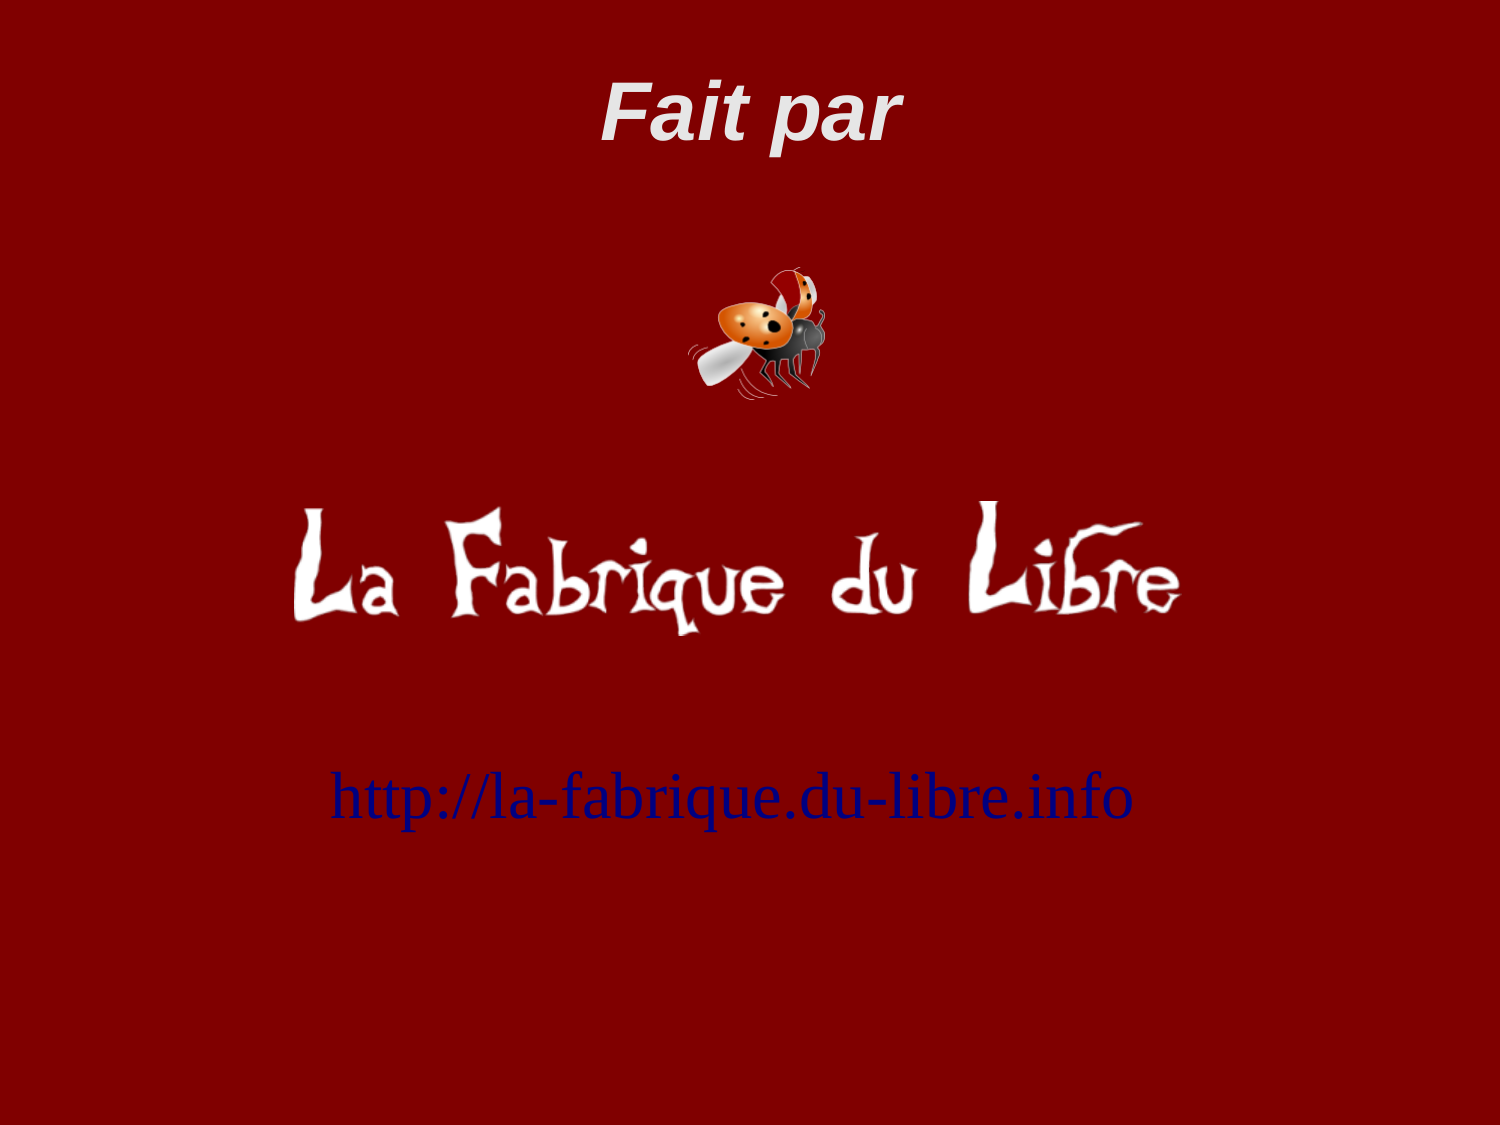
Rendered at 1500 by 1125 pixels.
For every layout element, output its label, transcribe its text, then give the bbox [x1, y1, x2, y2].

title Fait par [110, 17, 1392, 206]
picture [688, 267, 825, 338]
subtitle http://la-fabrique.du-libre.info [102, 338, 1365, 1033]
